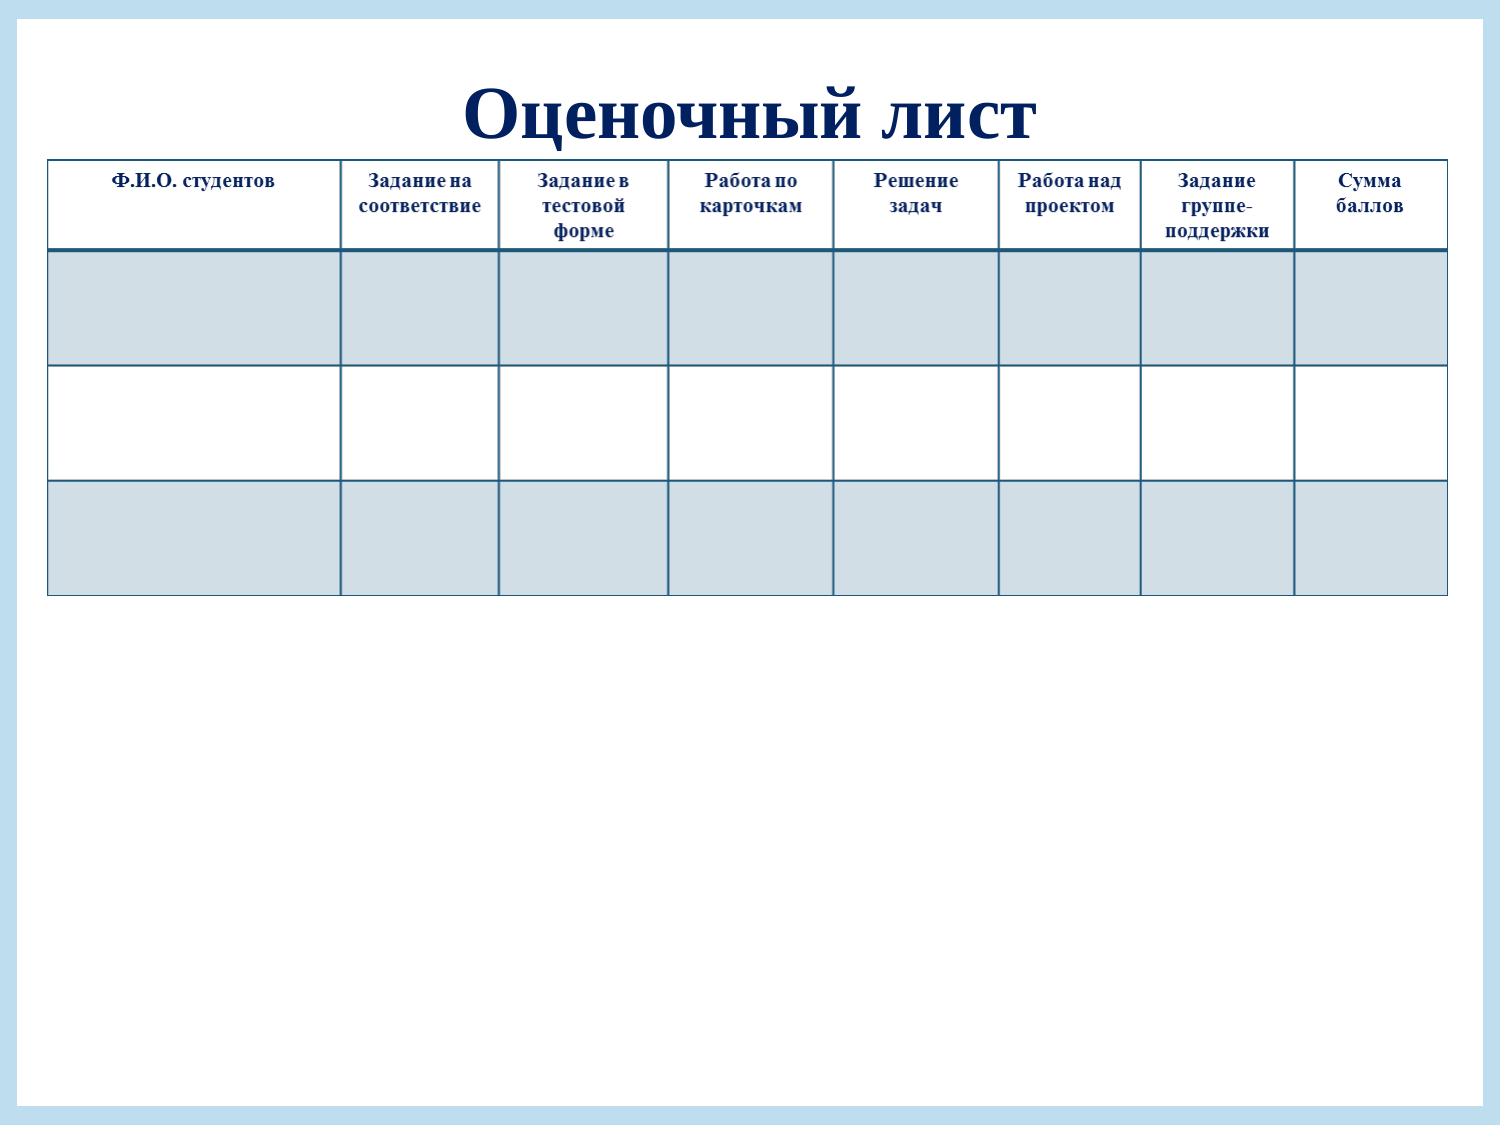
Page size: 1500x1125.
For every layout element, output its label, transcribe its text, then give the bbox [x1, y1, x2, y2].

title Оценочный лист [75, 45, 1426, 159]
picture [17, 19, 1483, 1106]
